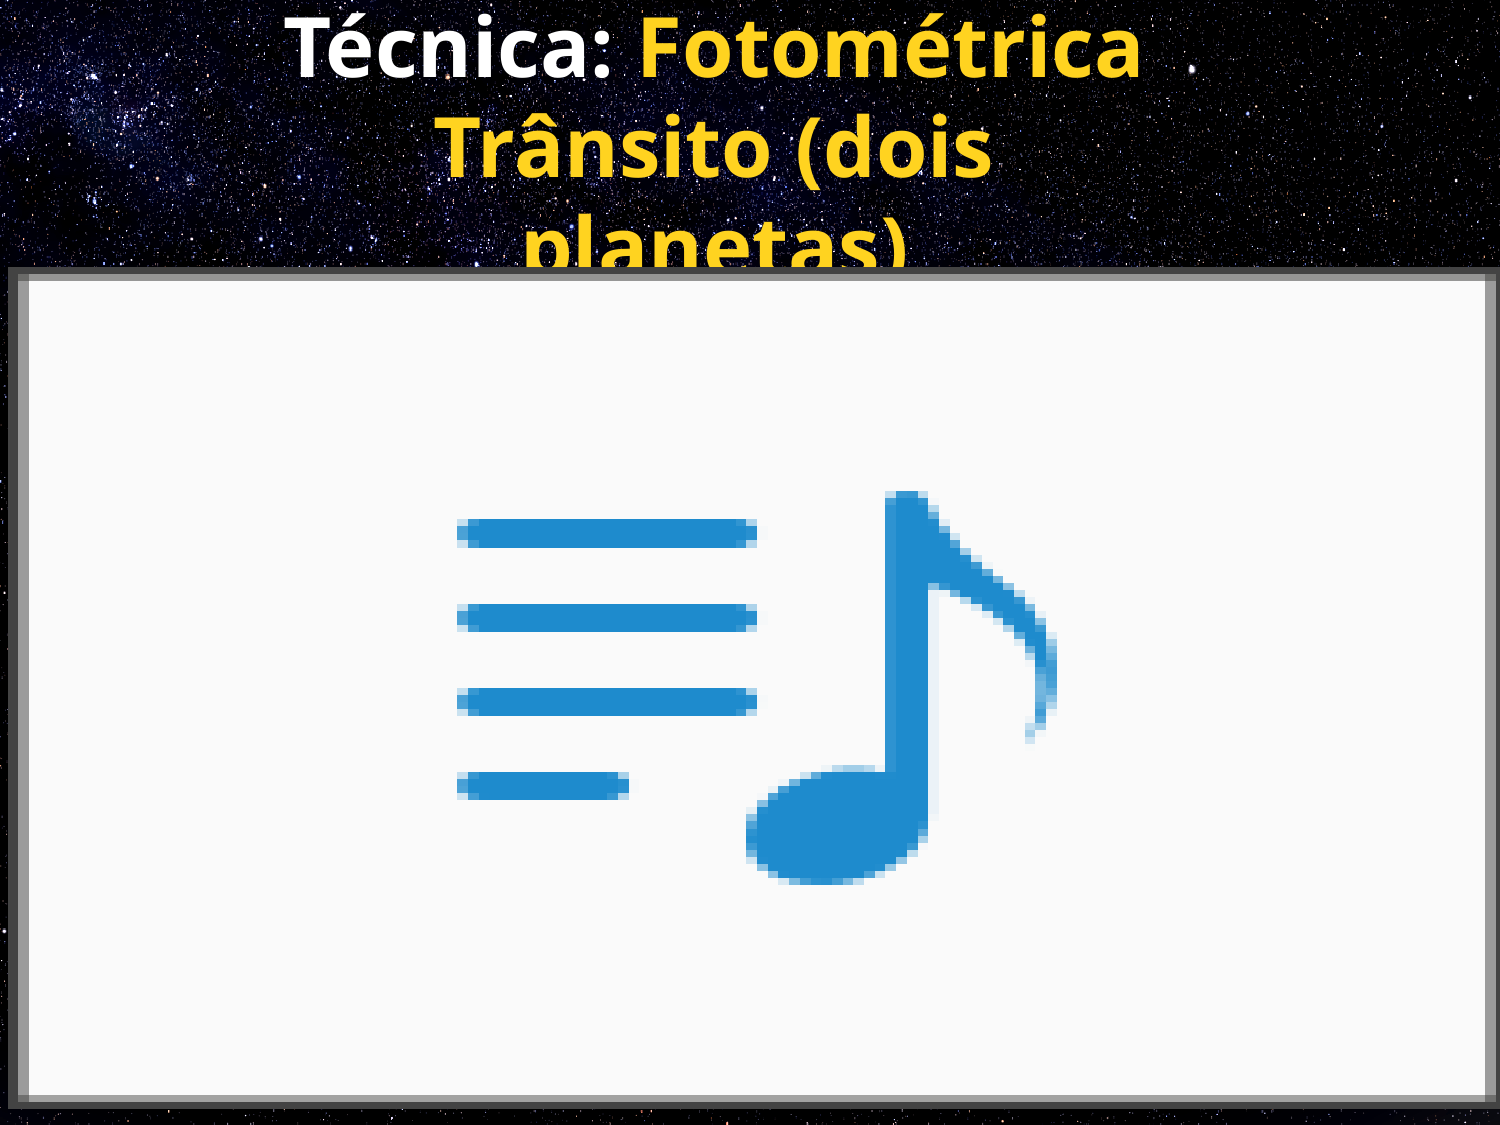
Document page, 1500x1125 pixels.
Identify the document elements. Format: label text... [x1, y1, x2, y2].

picture [0, 0, 1500, 1125]
title Técnica: Fotométrica Trânsito (dois planetas) [224, 23, 1205, 265]
text_box [7, 266, 1500, 1111]
